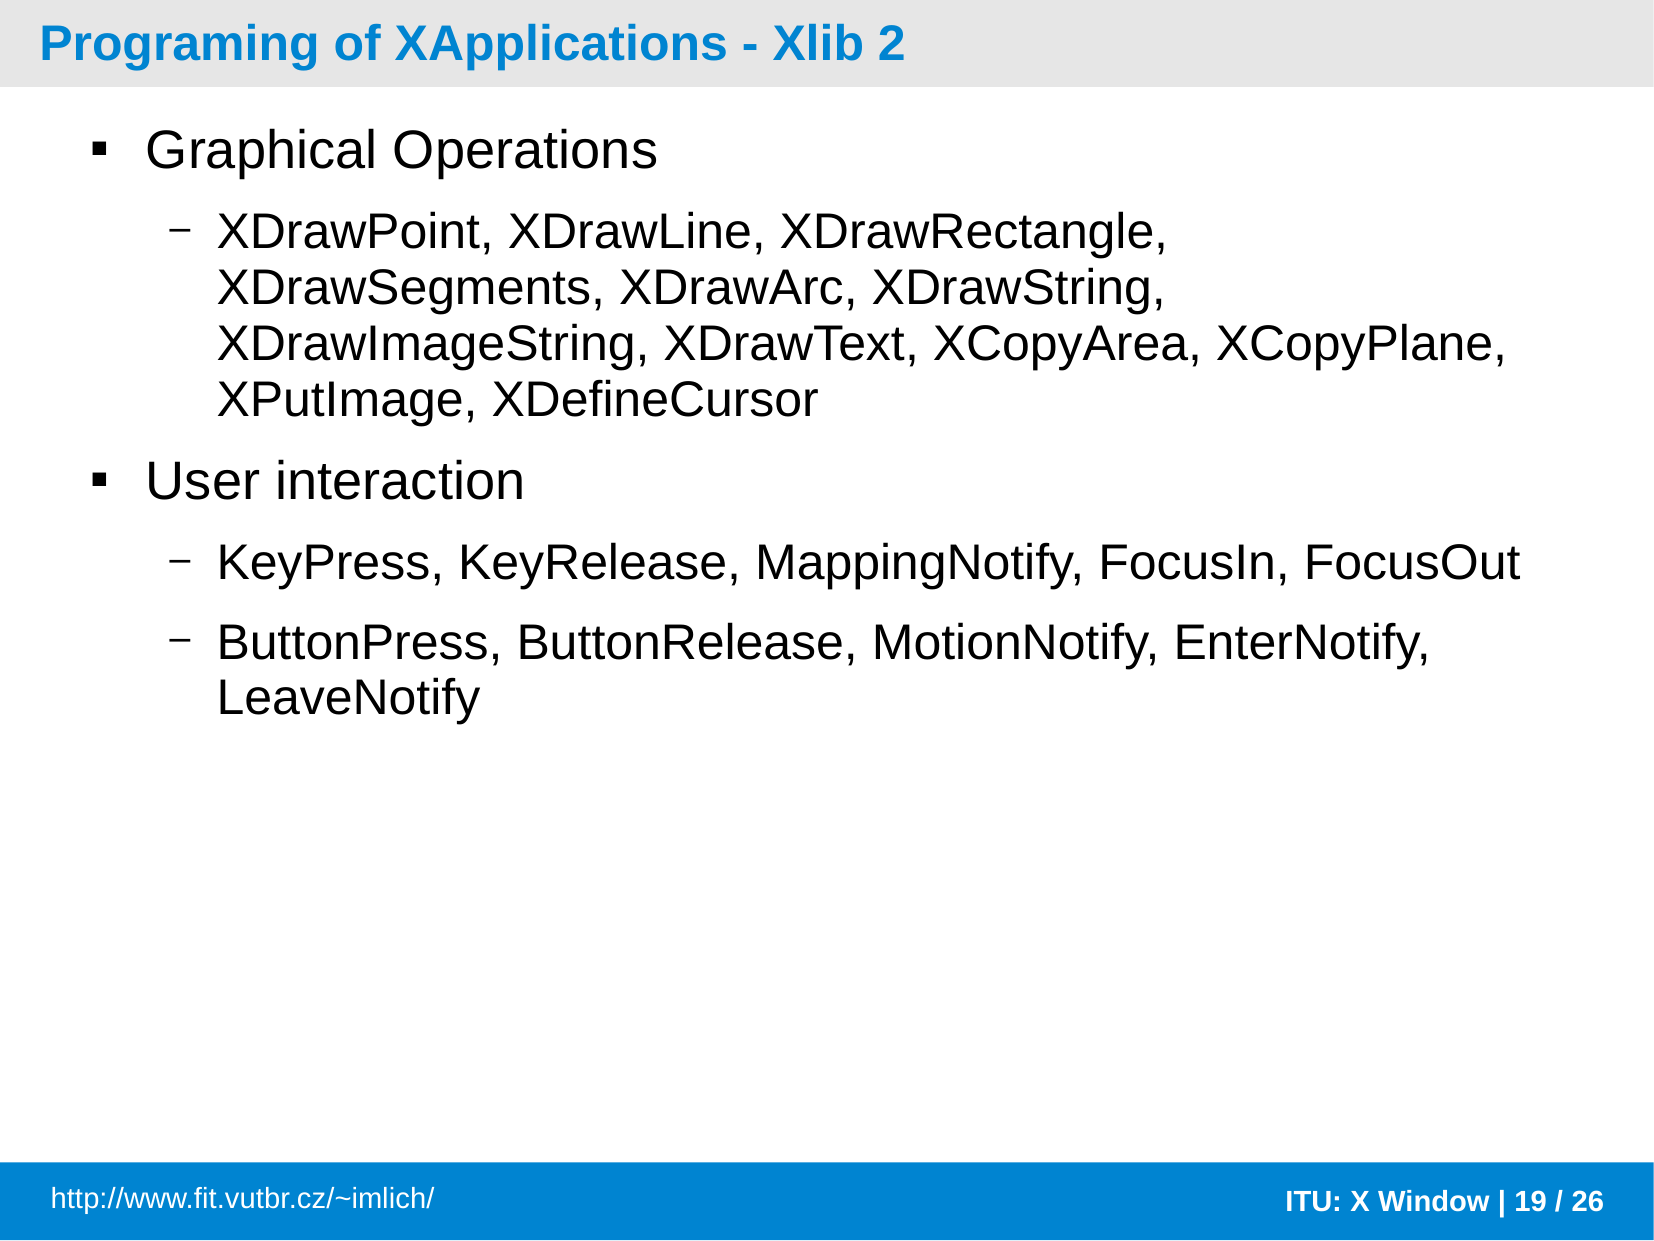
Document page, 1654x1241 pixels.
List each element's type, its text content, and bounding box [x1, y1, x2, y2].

list Graphical Operations XDrawPoint, XDrawLine, XDrawRectangle, XDrawSegments, XDrawArc, XDrawString, XDrawImageString, XDrawText, XCopyArea, XCopyPlane, XPutImage, XDefineCursor User interaction KeyPress, KeyRelease, MappingNotify, FocusIn, FocusOut ButtonPress, ButtonRelease, MotionNotify, EnterNotify, LeaveNotify [75, 119, 1564, 1111]
title Programing of XApplications - Xlib 2 [39, 5, 1615, 81]
